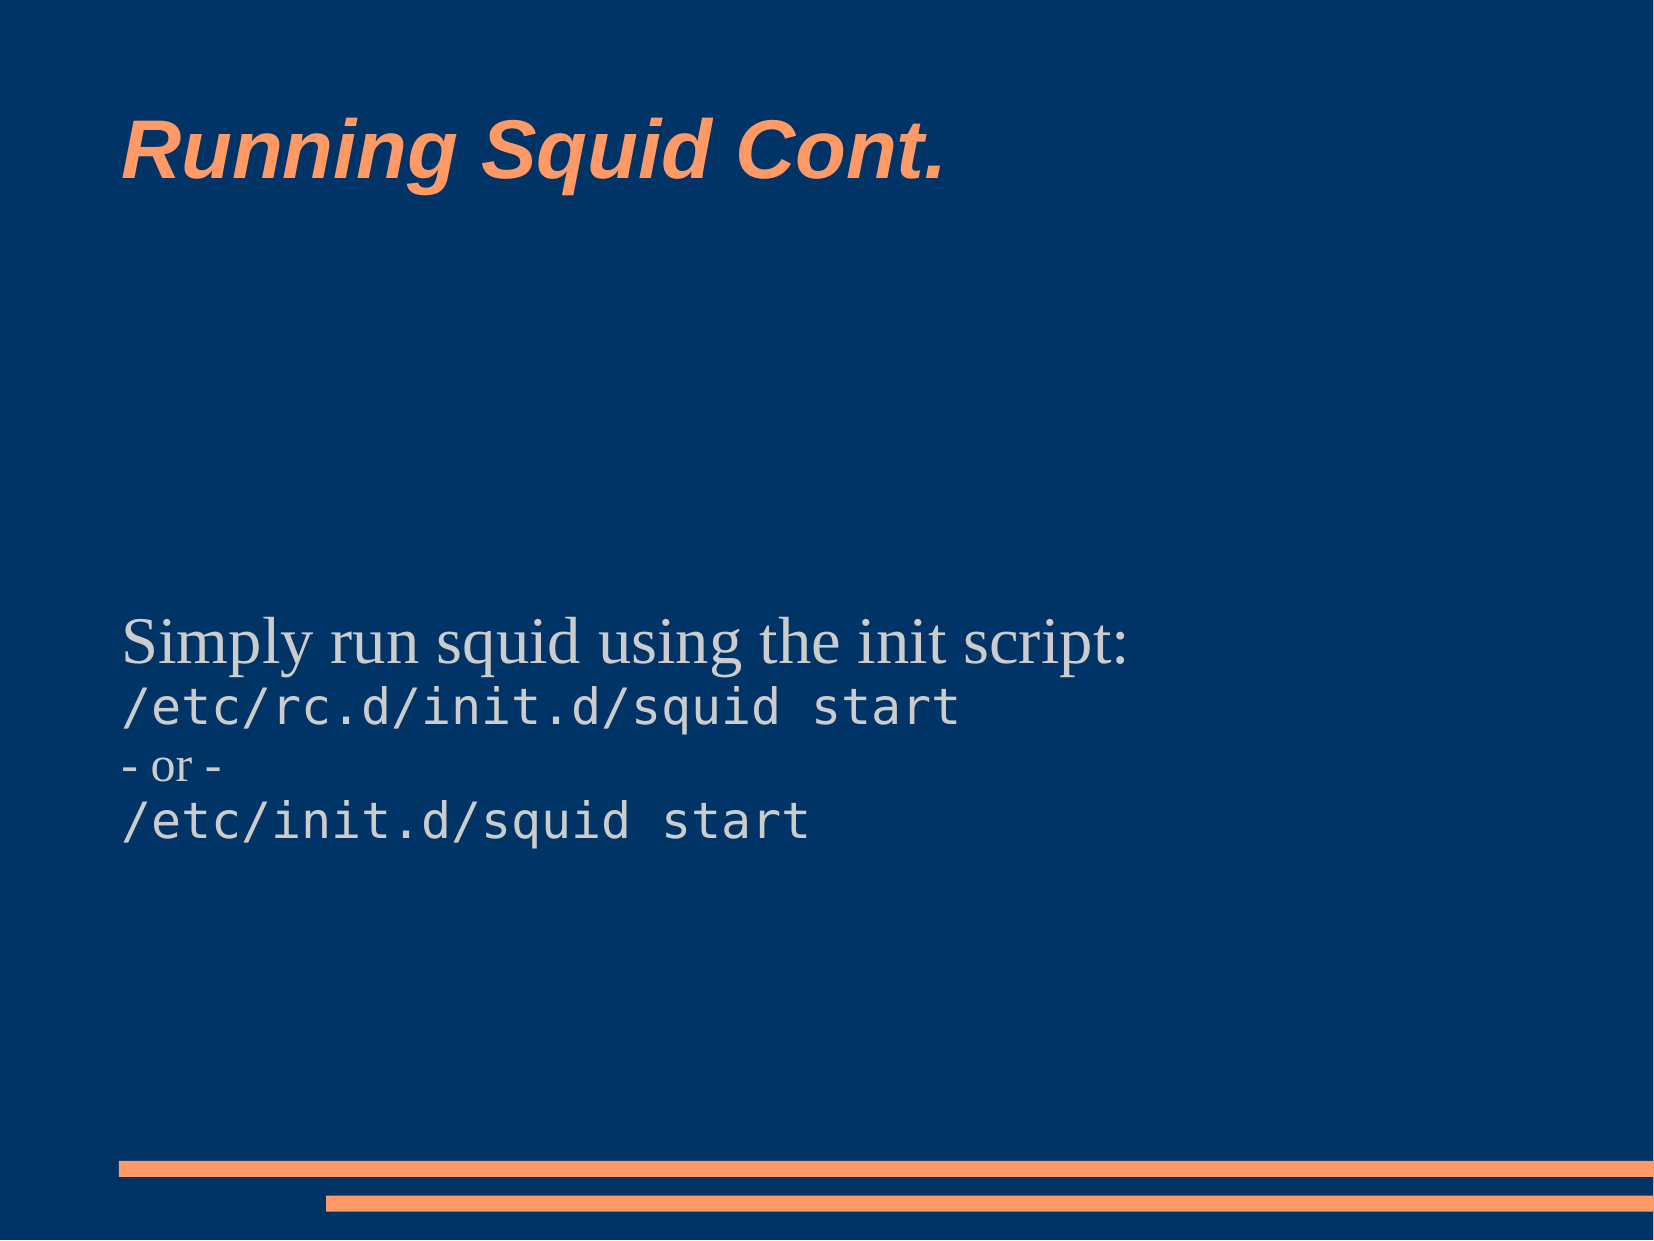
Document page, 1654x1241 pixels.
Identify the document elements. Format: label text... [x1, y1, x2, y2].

subtitle Simply run squid using the init script: /etc/rc.d/init.d/squid start - or - /etc/init.d/squid start [121, 322, 1561, 1133]
title Running Squid Cont. [121, 46, 1534, 254]
